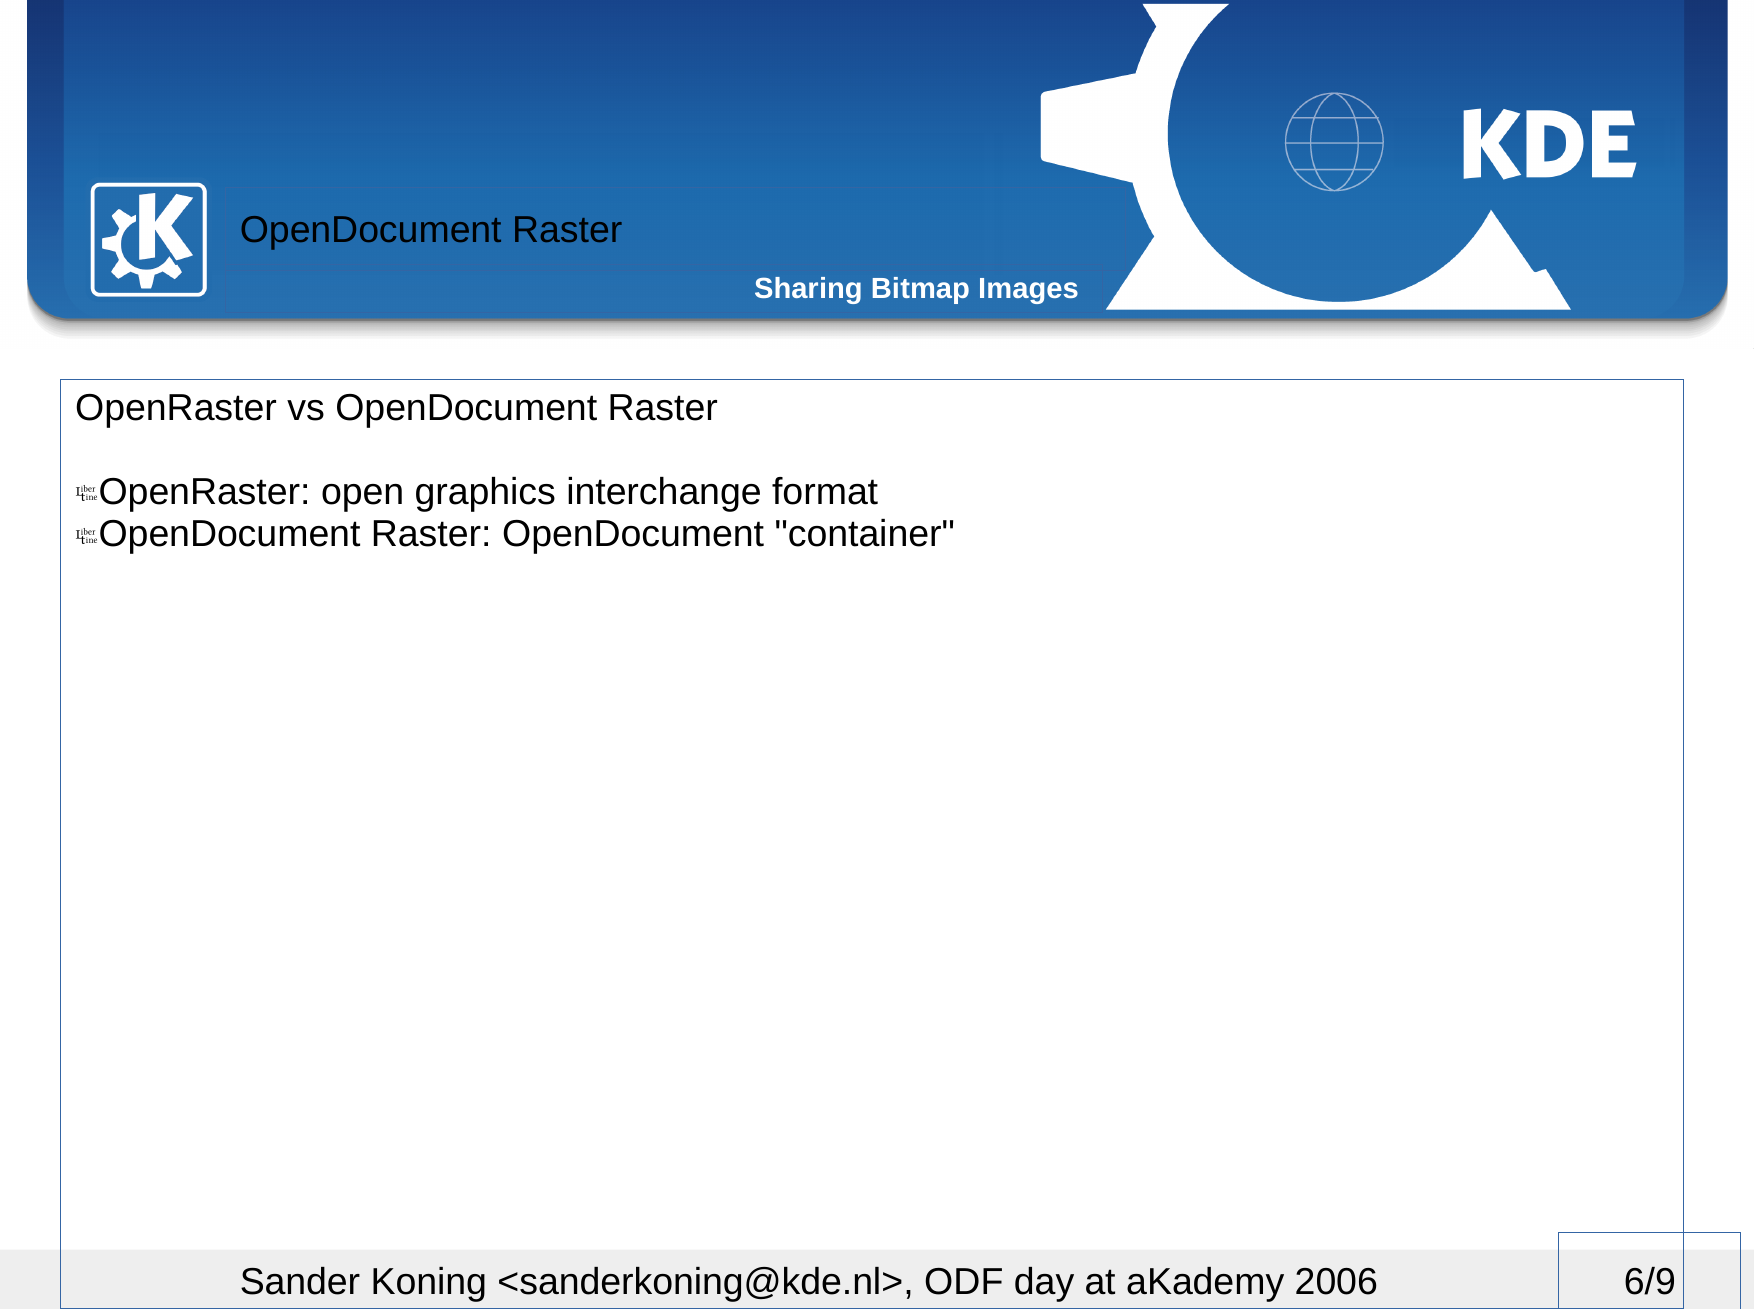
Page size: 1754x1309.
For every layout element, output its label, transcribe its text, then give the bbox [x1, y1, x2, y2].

text_box OpenRaster vs OpenDocument Raster OpenRaster: open graphics interchange format OpenDocument Raster: OpenDocument "container" [60, 379, 1684, 1309]
picture [0, 0, 1754, 349]
